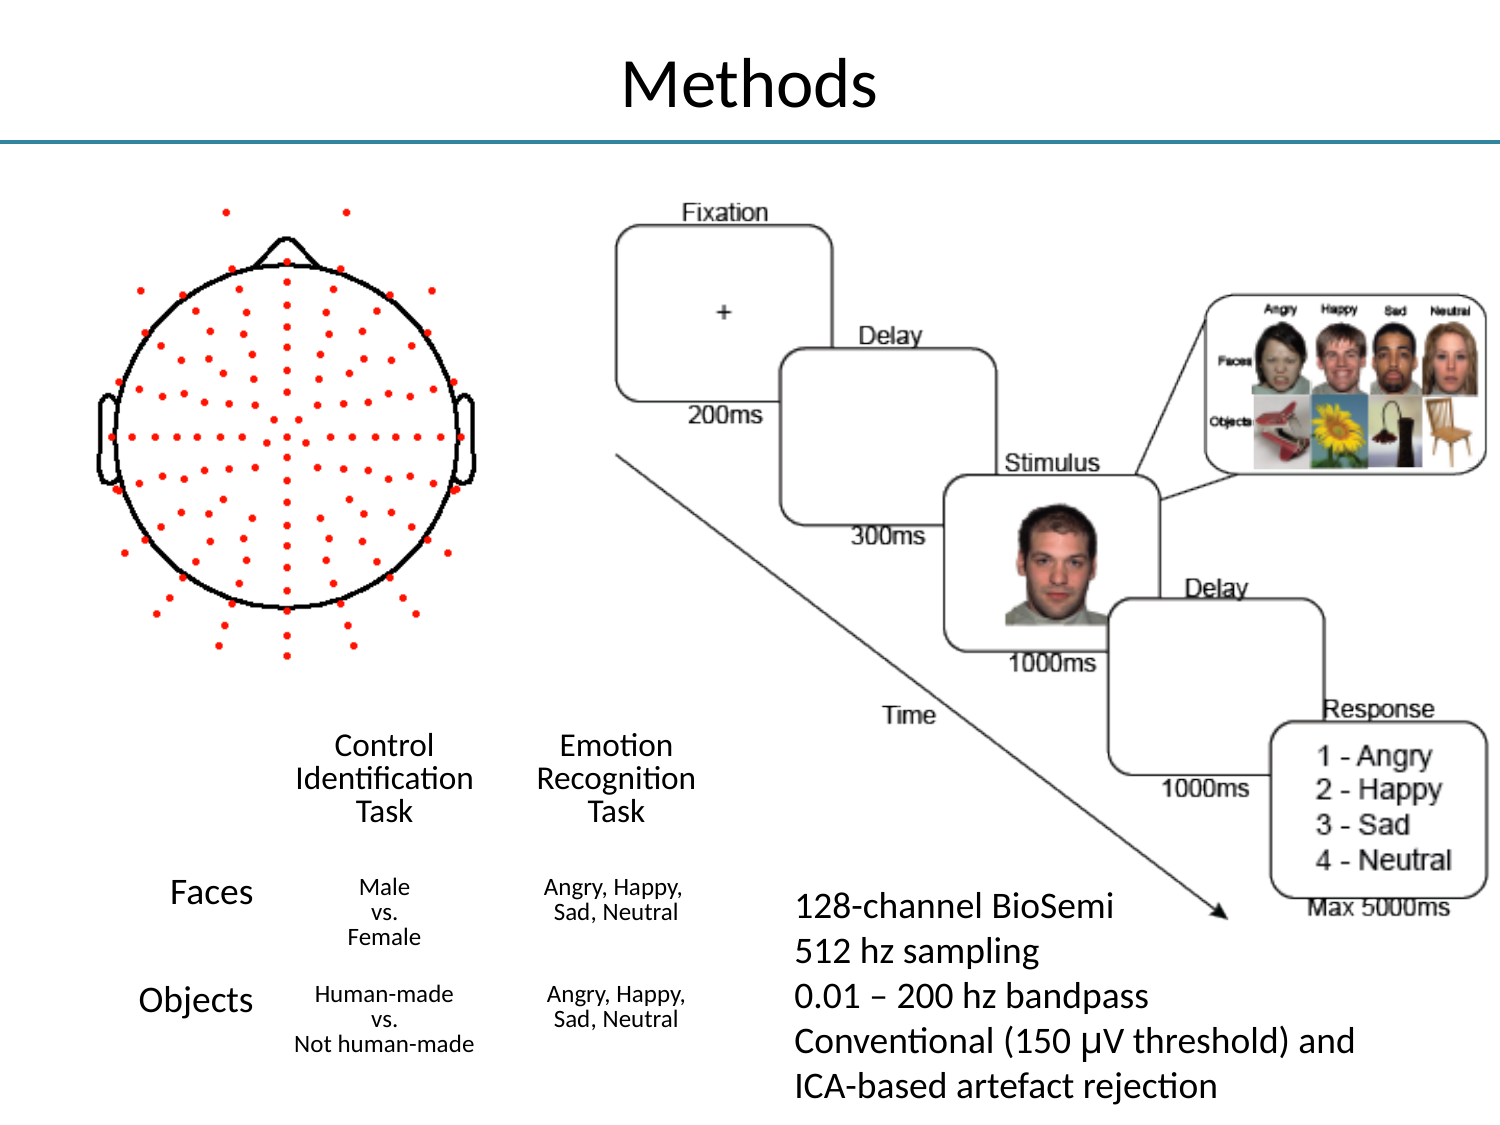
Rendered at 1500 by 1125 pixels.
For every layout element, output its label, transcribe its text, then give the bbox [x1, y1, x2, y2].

table_cell Human-made vs. Not human-made [269, 976, 500, 1084]
table_header [37, 724, 269, 869]
title Methods [75, 28, 1425, 142]
picture [614, 199, 1500, 925]
table_cell Angry, Happy, Sad, Neutral [500, 869, 732, 976]
table_cell Objects [37, 976, 269, 1084]
table_cell Faces [37, 869, 269, 976]
table_cell Male vs. Female [269, 869, 500, 976]
title 128-channel BioSemi 512 hz sampling 0.01 – 200 hz bandpass Conventional (150 μV threshold) and ICA-based artefact rejection [779, 874, 1394, 1125]
picture [36, 199, 517, 683]
table_header Control Identification Task [269, 724, 500, 869]
table_header Emotion Recognition Task [500, 724, 732, 869]
table_cell Angry, Happy, Sad, Neutral [500, 976, 732, 1084]
